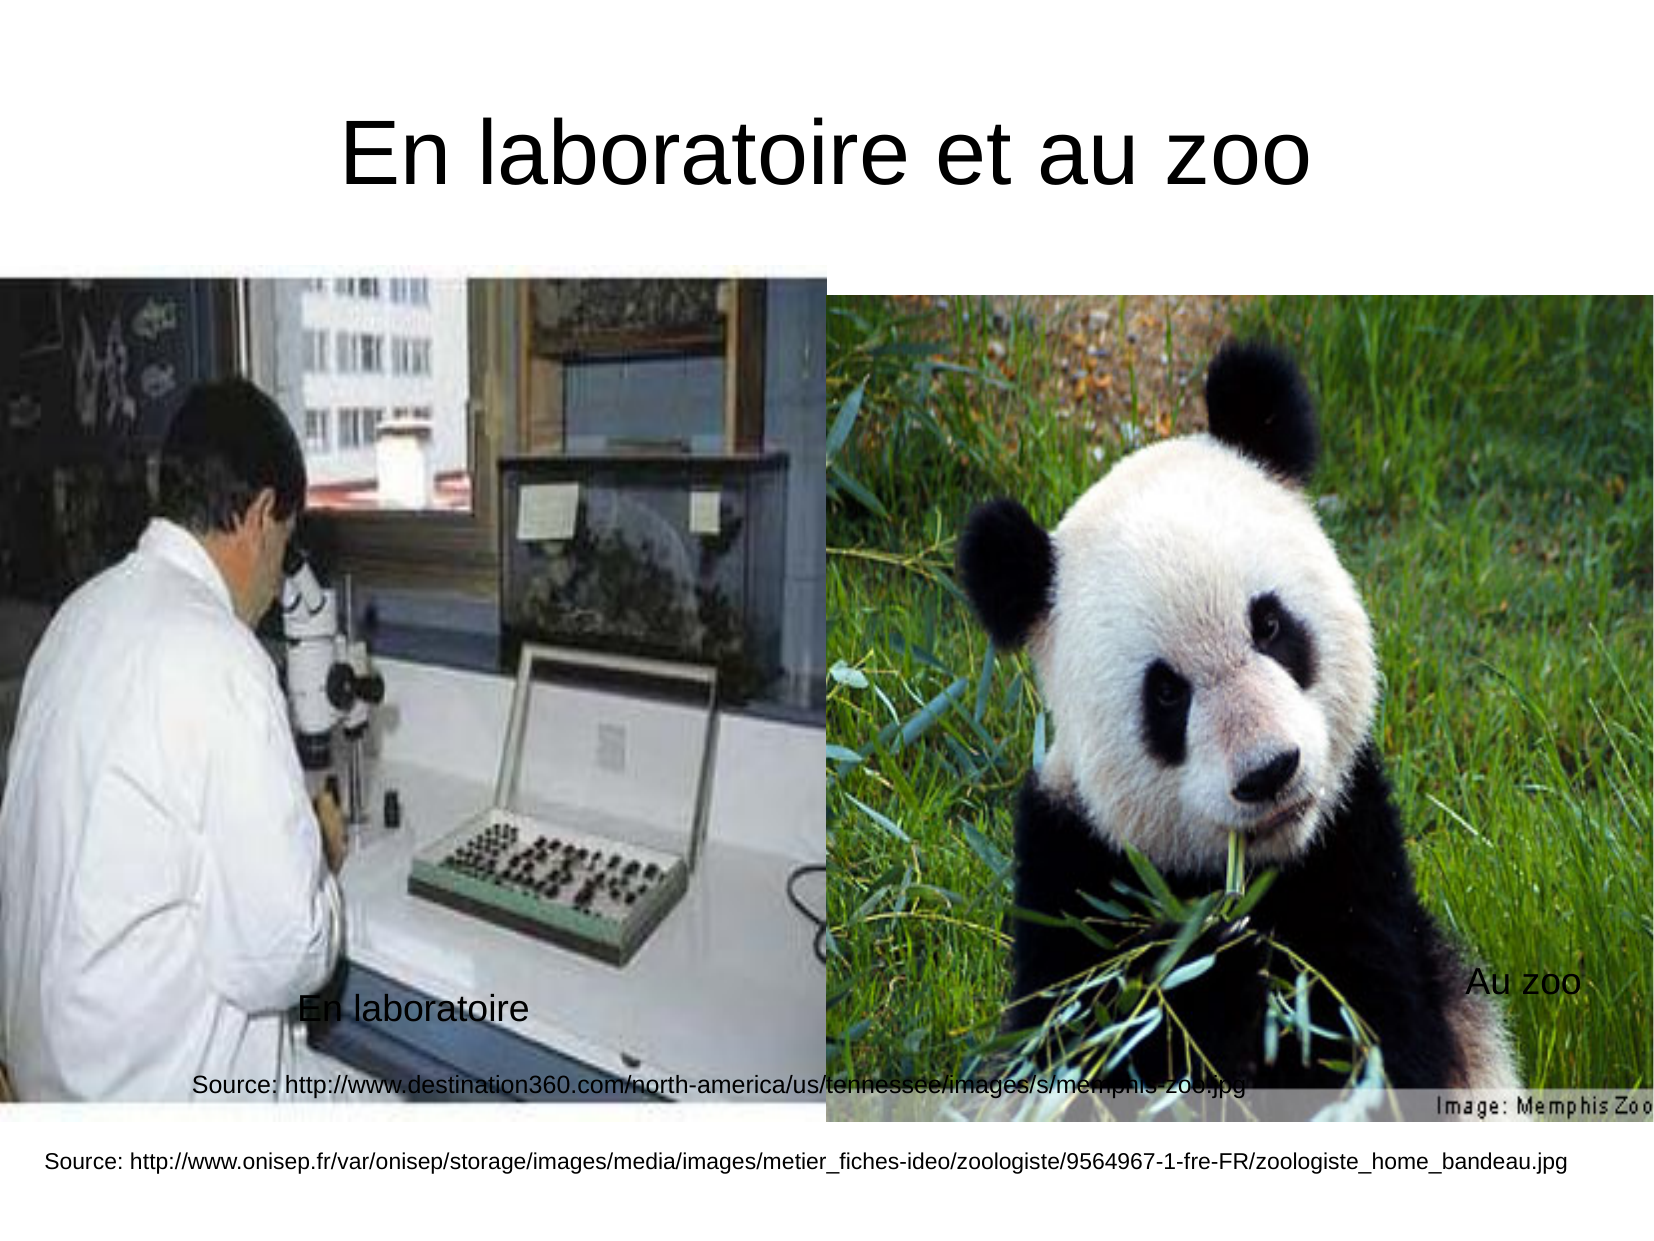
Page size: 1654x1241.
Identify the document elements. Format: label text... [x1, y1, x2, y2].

title En laboratoire et au zoo [82, 49, 1571, 257]
text_box Source: http://www.onisep.fr/var/onisep/storage/images/media/images/metier_fiches-ideo/zoologiste/9564967-1-fre-FR/zoologiste_home_bandeau.jpg [29, 1141, 1654, 1211]
text_box Source: http://www.destination360.com/north-america/us/tennessee/images/s/memphis-zoo.jpg [177, 1062, 1643, 1120]
picture [0, 265, 1654, 1123]
